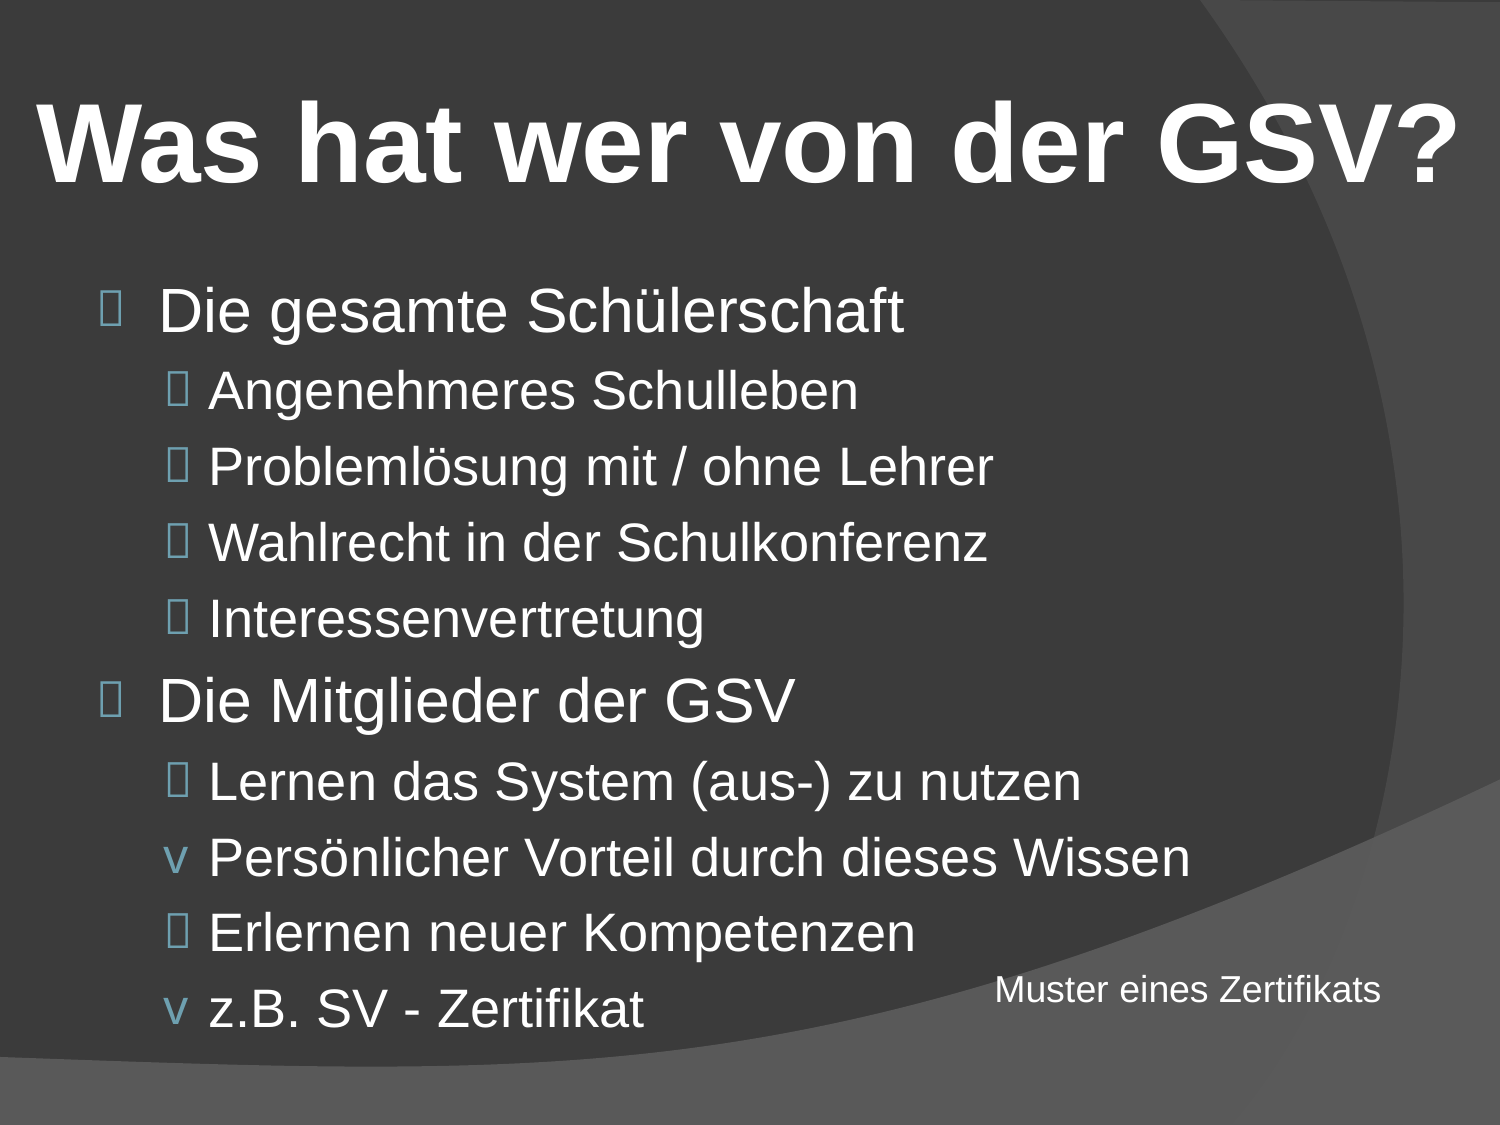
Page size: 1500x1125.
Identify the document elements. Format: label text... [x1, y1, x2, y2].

list Die gesamte Schülerschaft Angenehmeres Schulleben Problemlösung mit / ohne Lehrer Wahlrecht in der Schulkonferenz Interessenvertretung Die Mitglieder der GSV Lernen das System (aus-) zu nutzen Persönlicher Vorteil durch dieses Wissen Erlernen neuer Kompetenzen z.B. SV - Zertifikat [75, 262, 1300, 1005]
text_box Muster eines Zertifikats [979, 957, 1426, 1018]
text_box Was hat wer von der GSV? [21, 62, 1479, 213]
